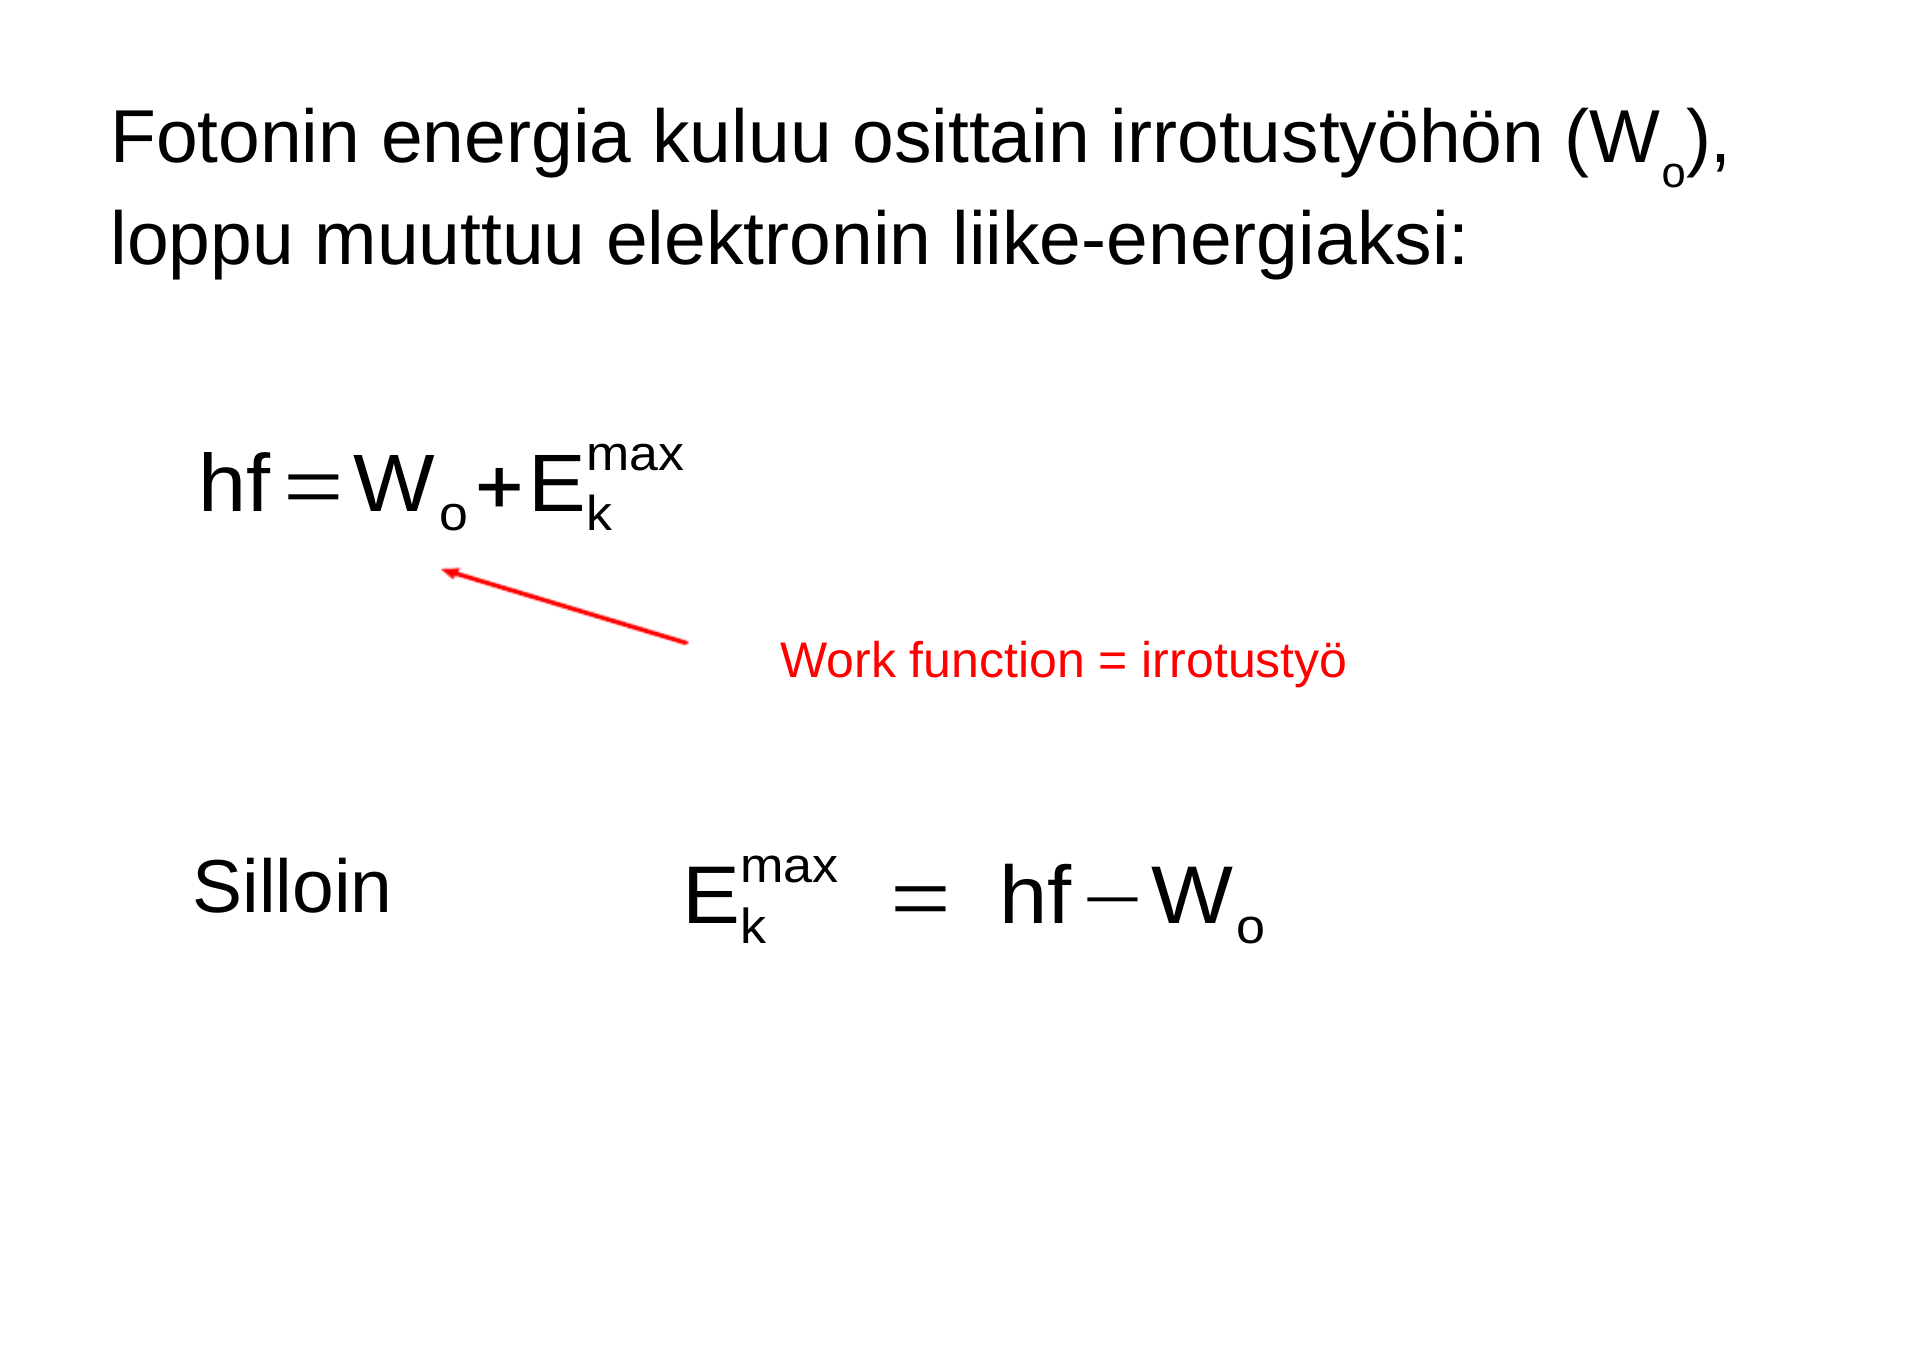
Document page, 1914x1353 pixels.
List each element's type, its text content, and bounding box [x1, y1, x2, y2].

chart [191, 427, 694, 541]
chart [675, 838, 1274, 955]
picture [382, 540, 752, 663]
text_box Fotonin energia kuluu osittain irrotustyöhön (Wo), loppu muuttuu elektronin liike-energiaksi: [95, 87, 1859, 490]
text_box Silloin [177, 837, 903, 954]
text_box Work function = irrotustyö [765, 624, 1510, 709]
